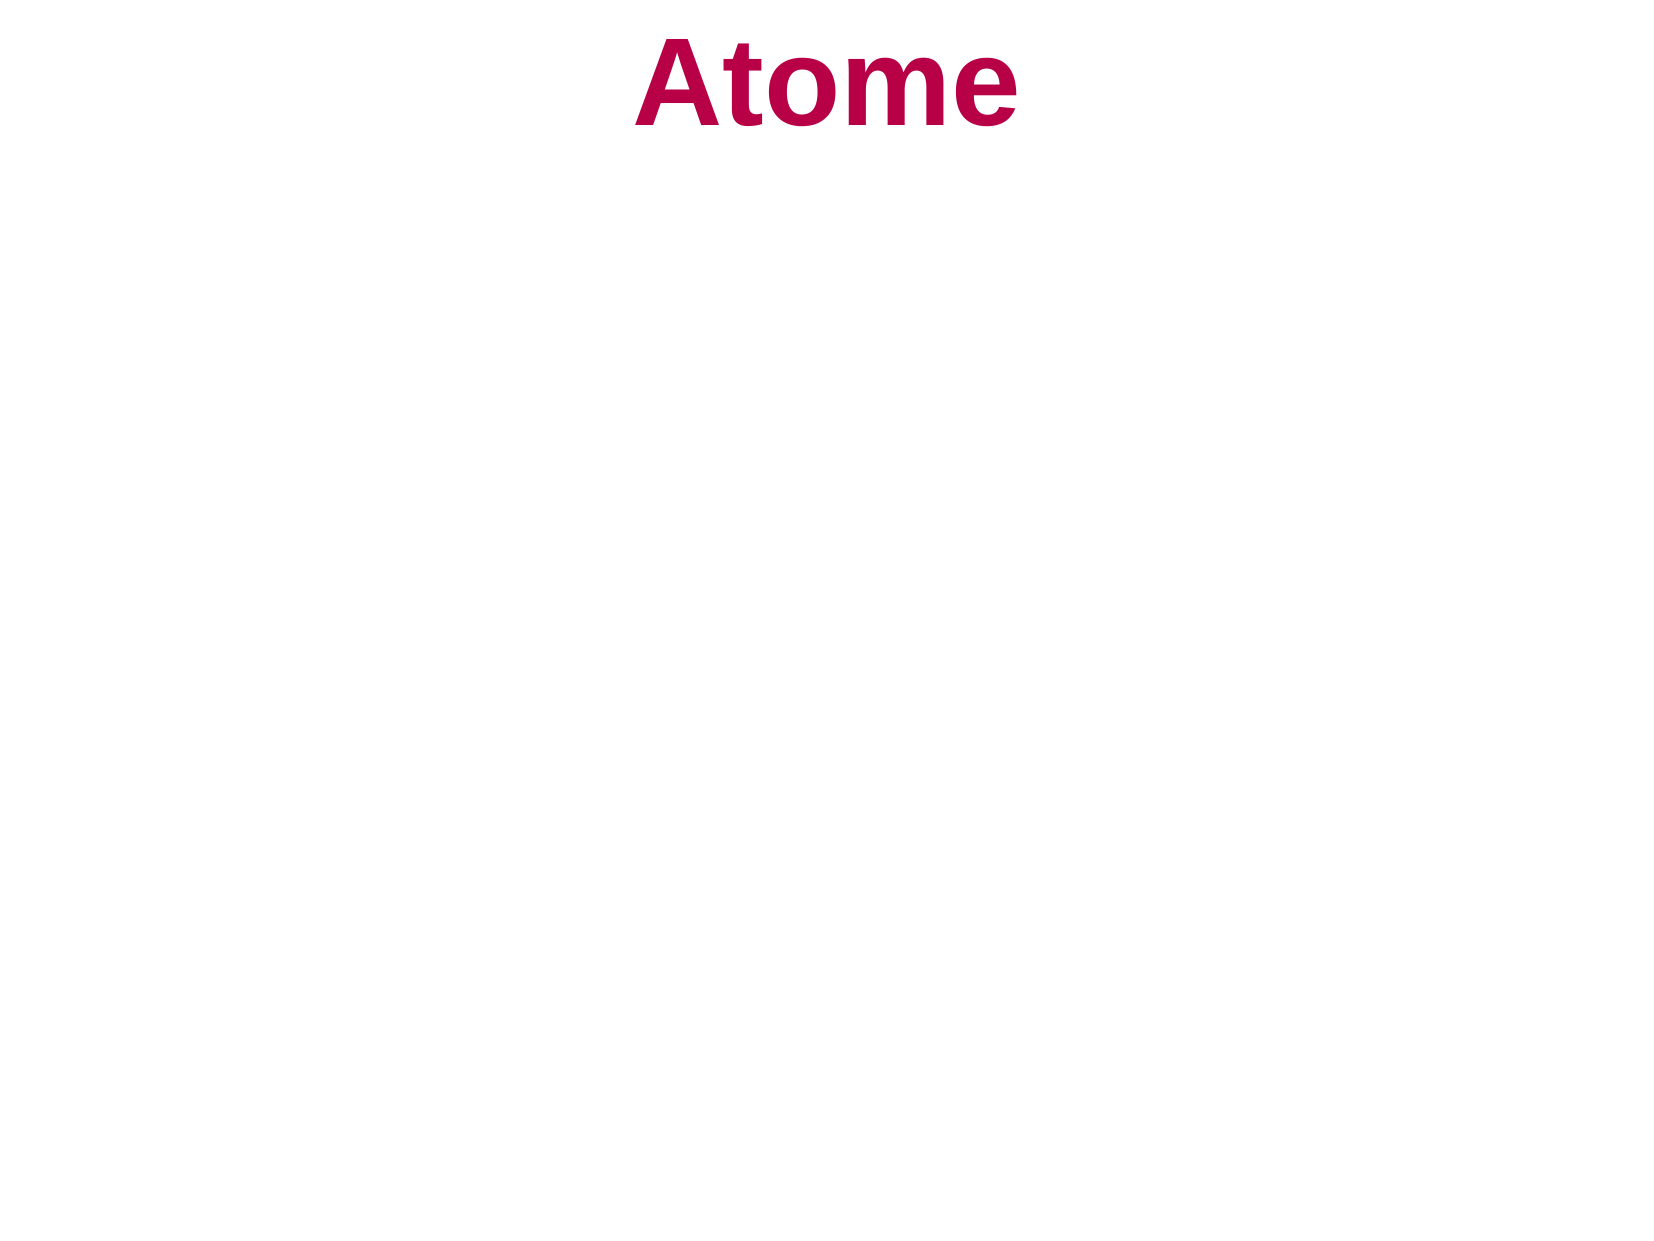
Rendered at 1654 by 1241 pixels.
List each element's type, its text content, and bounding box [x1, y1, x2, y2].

text_box Atome [0, 4, 1654, 195]
